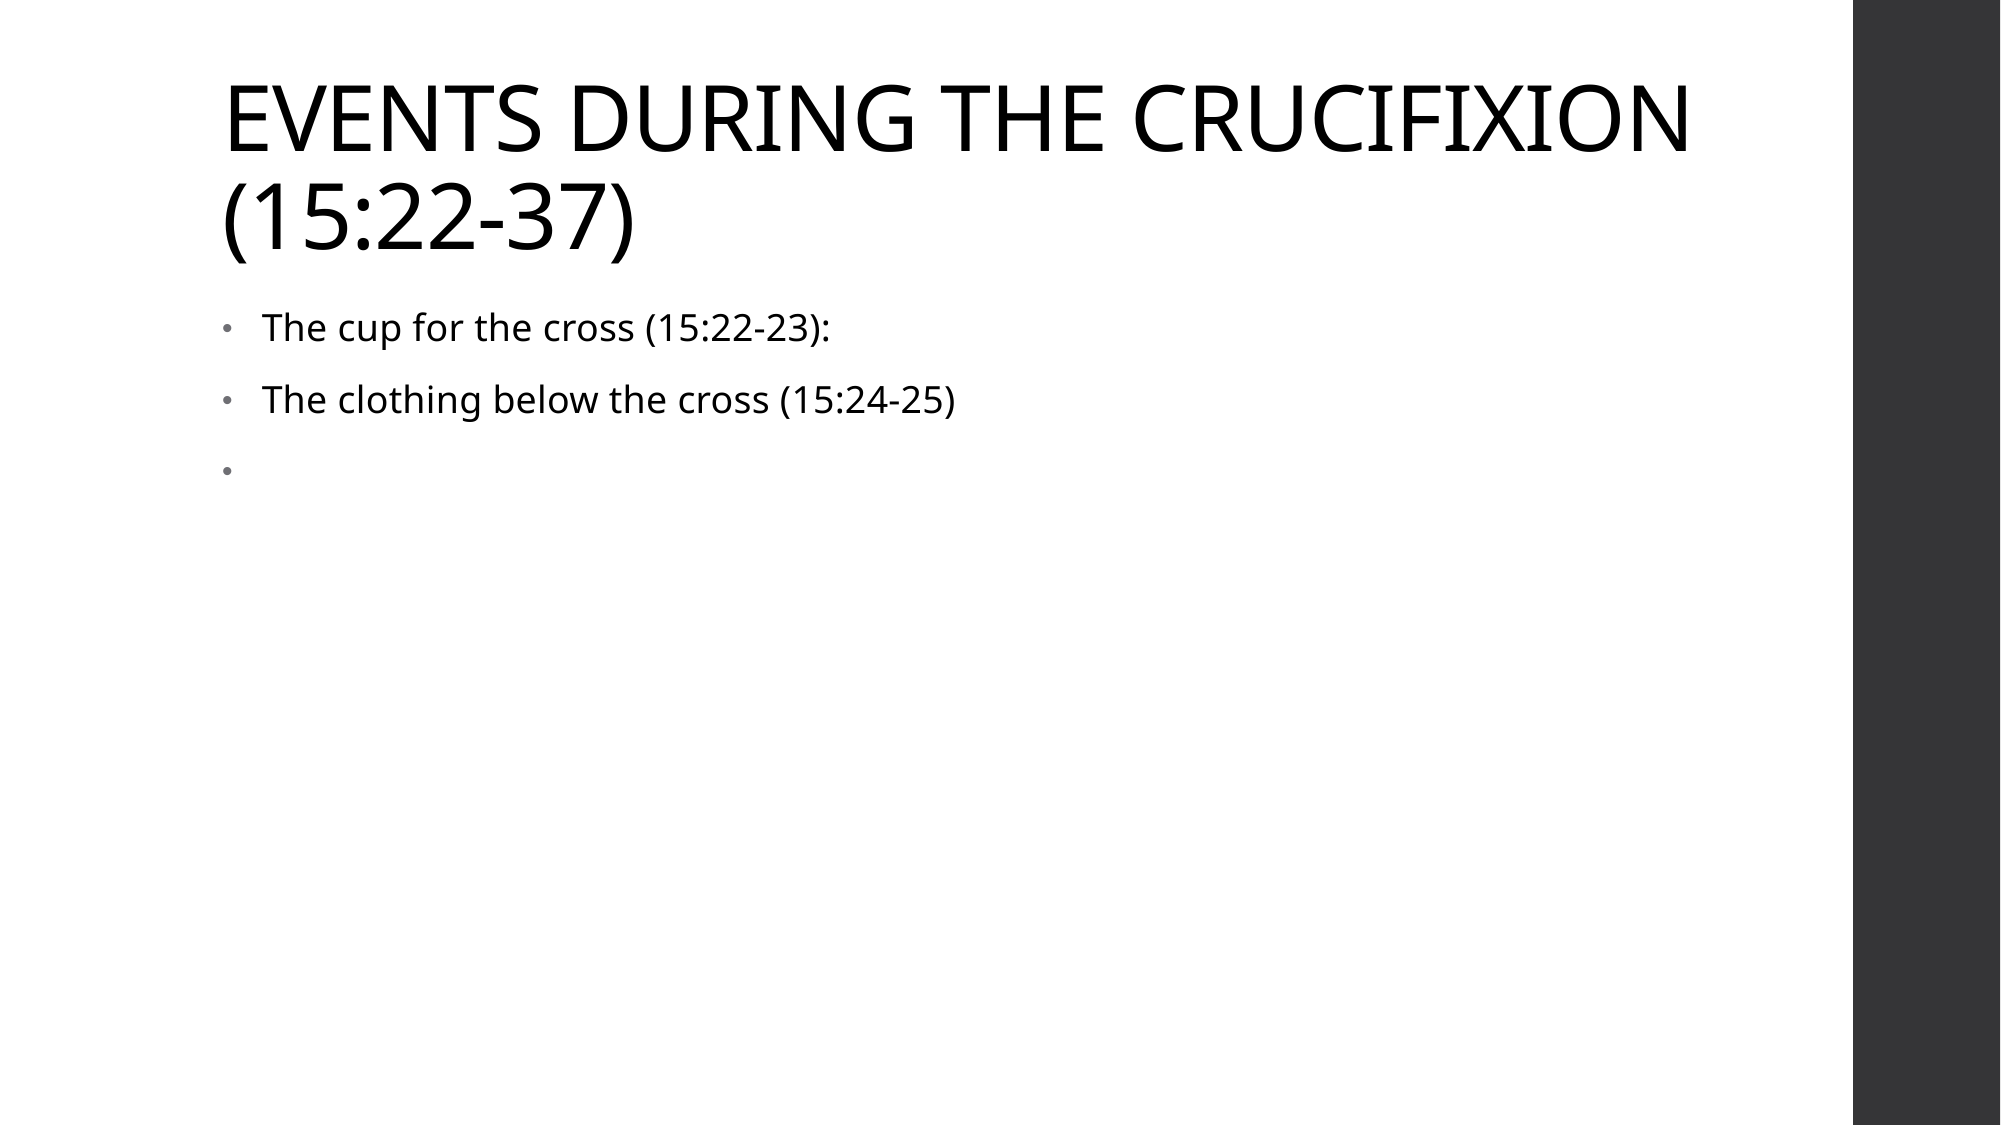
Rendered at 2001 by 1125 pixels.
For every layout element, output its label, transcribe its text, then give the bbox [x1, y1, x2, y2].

title EVENTS DURING THE CRUCIFIXION (15:22-37) [206, 60, 1797, 278]
list The cup for the cross (15:22-23): The clothing below the cross (15:24-25) [206, 299, 1617, 1014]
